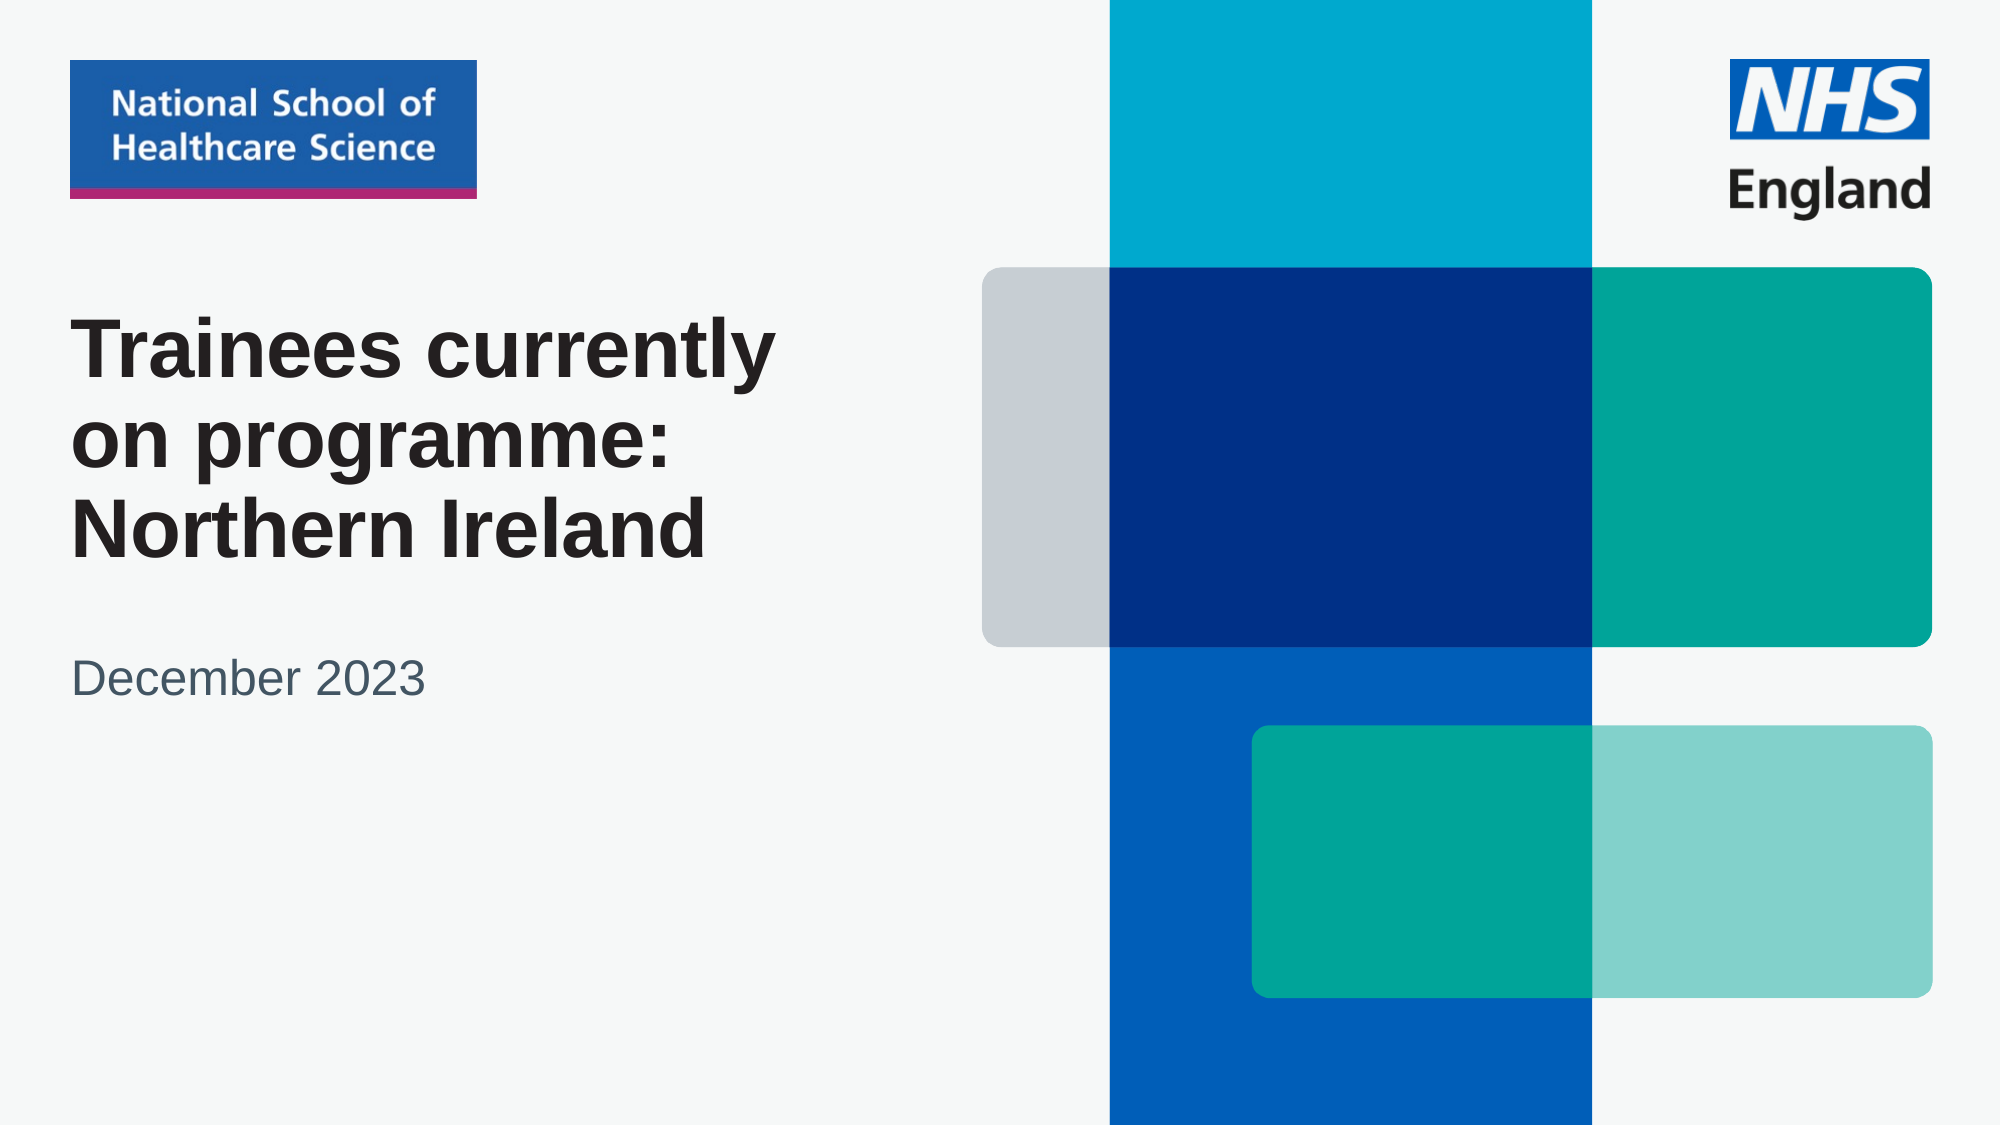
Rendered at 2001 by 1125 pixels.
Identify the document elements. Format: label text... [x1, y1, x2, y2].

subtitle December 2023 [70, 651, 1379, 820]
picture [70, 60, 477, 199]
title Trainees currently on programme: Northern Ireland [70, 201, 833, 613]
